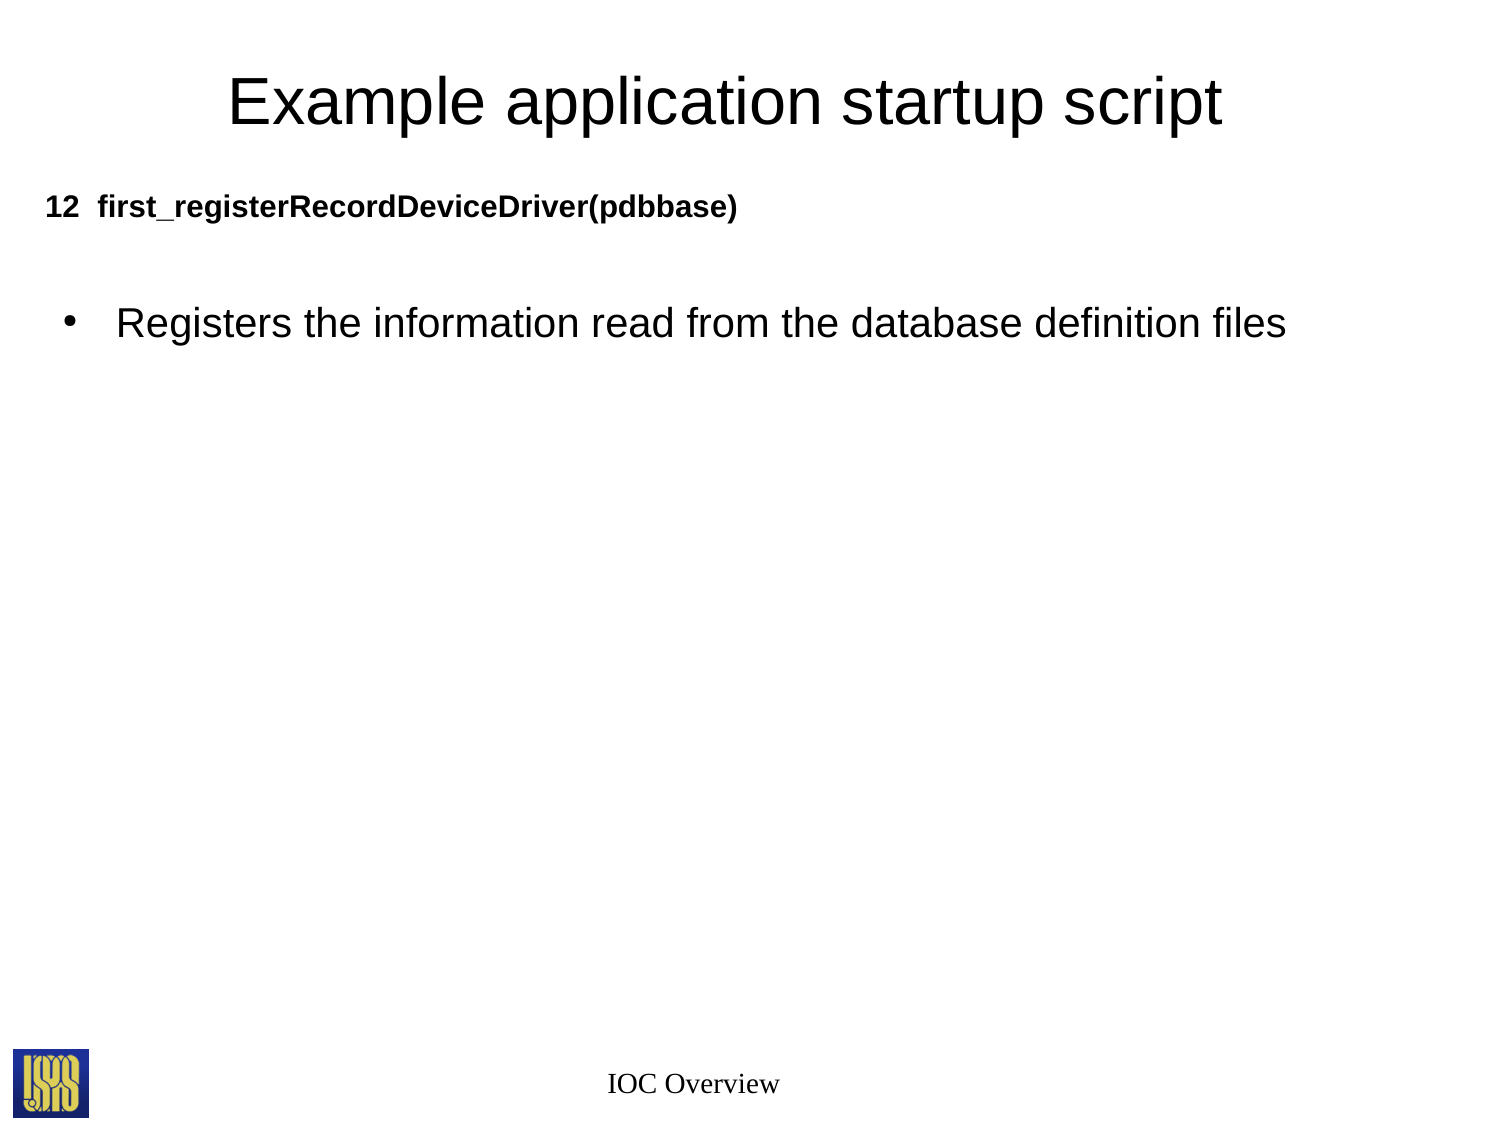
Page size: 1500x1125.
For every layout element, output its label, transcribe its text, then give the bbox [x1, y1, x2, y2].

title Example application startup script [55, 57, 1361, 146]
list 12 first_registerRecordDeviceDriver(pdbbase) Registers the information read from the database definition files [30, 183, 1447, 355]
picture [13, 1049, 89, 1118]
